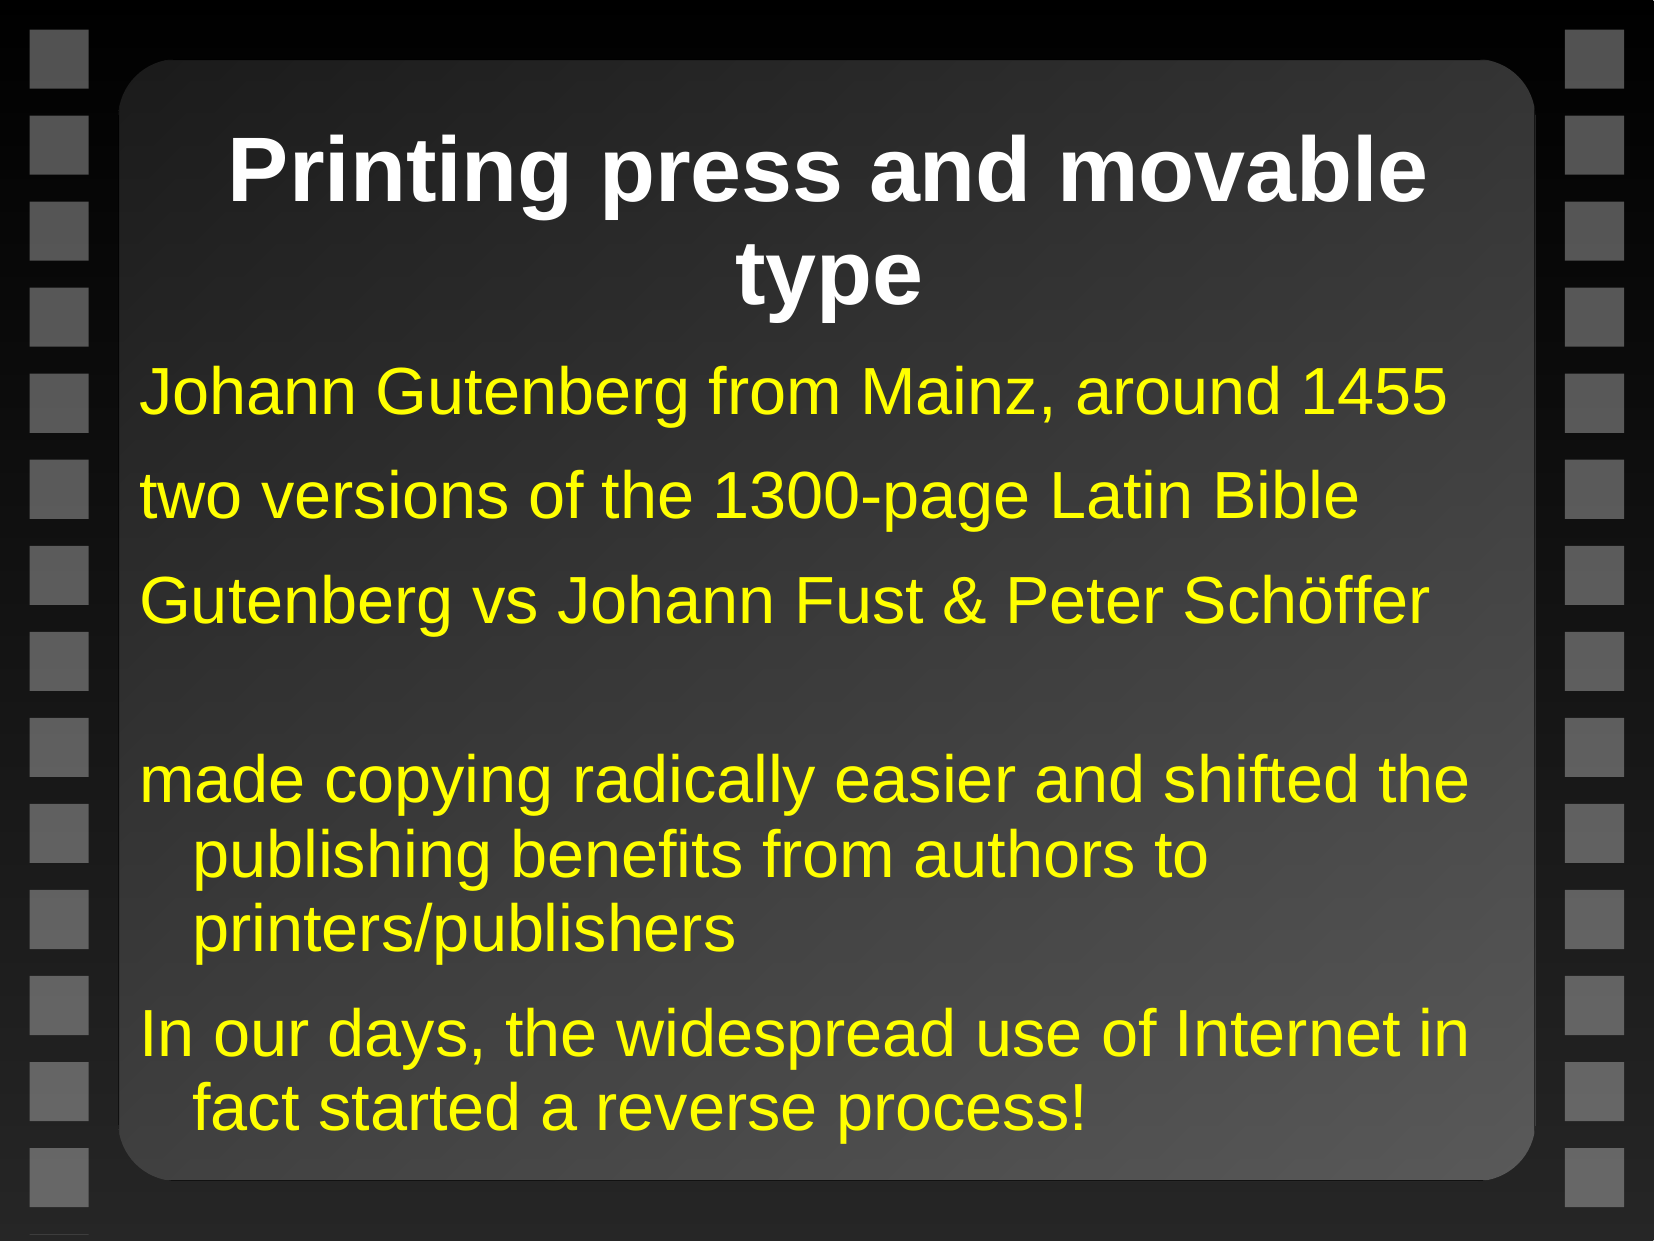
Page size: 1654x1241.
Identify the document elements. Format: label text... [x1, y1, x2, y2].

title Printing press and movable type [123, 117, 1536, 325]
list Johann Gutenberg from Mainz, around 1455 two versions of the 1300-page Latin Bible Gutenberg vs Johann Fust & Peter Schöffer made copying radically easier and shifted the publishing benefits from authors to printers/publishers In our days, the widespread use of Internet in fact started a reverse process! [121, 354, 1534, 1146]
